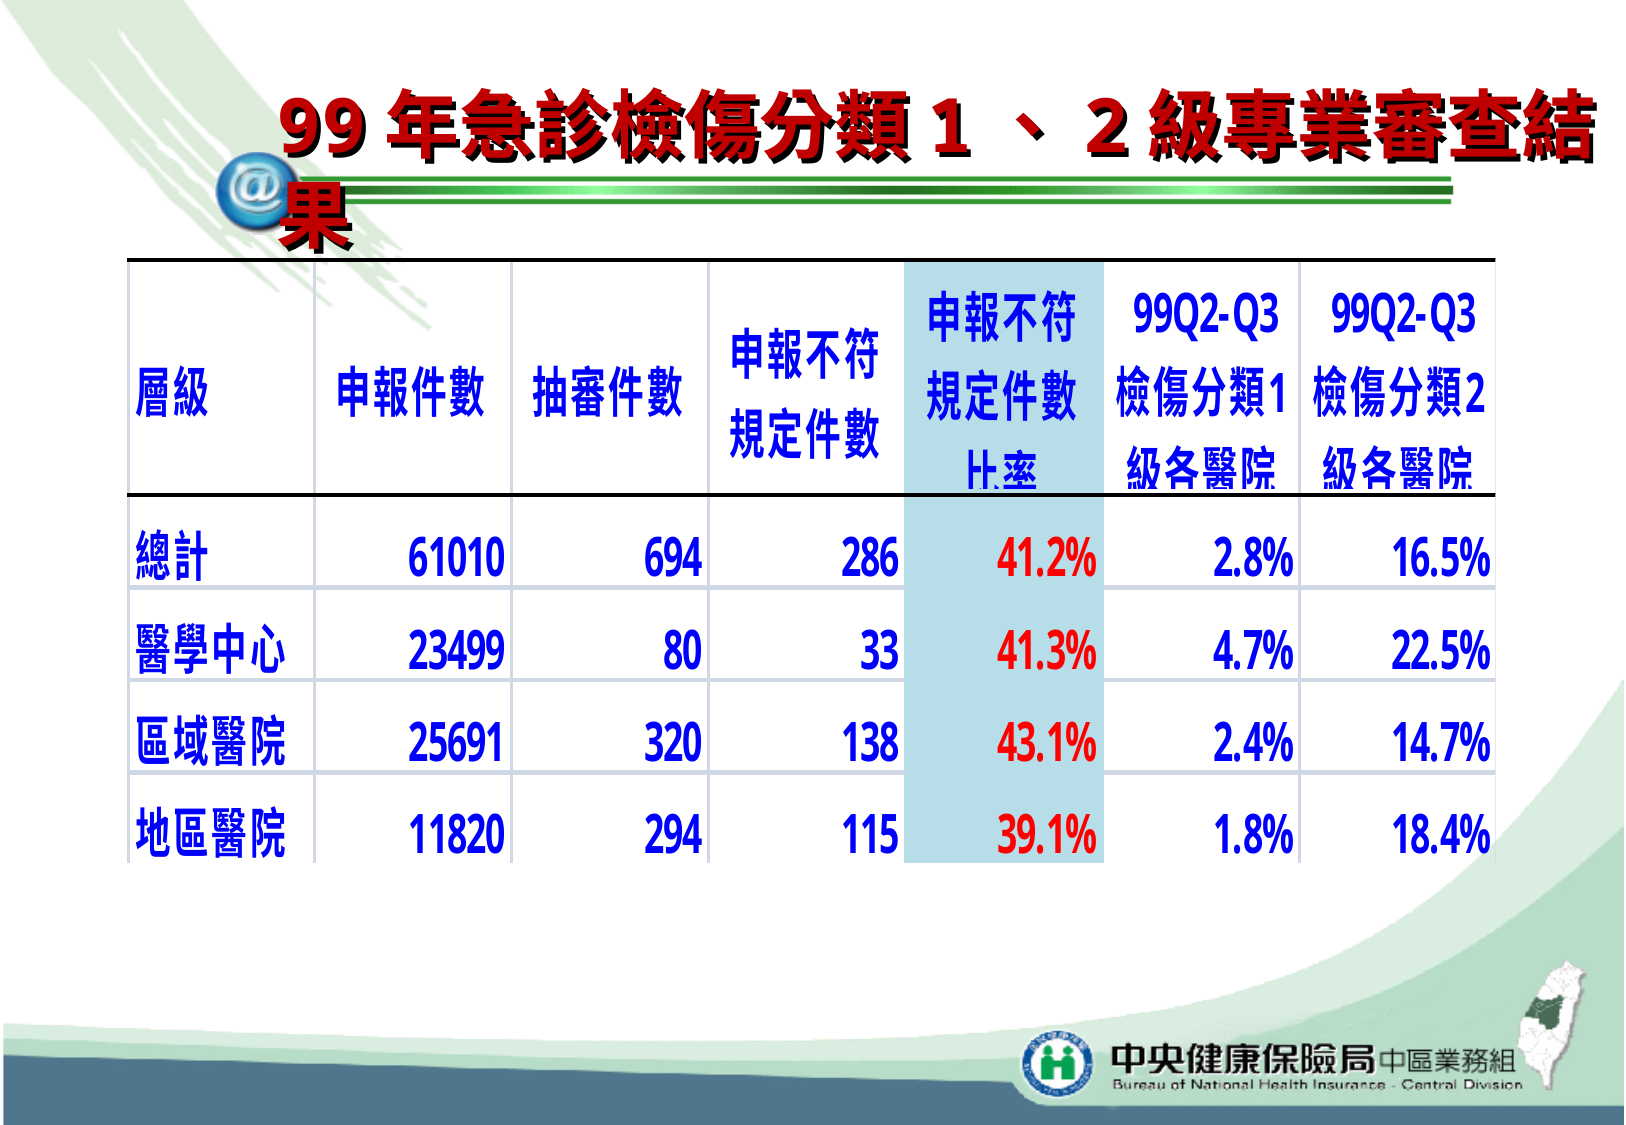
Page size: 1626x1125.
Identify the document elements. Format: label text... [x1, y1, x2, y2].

text_box 99年急診檢傷分類1、2級專業審查結果 [261, 70, 1625, 177]
picture [126, 257, 1499, 868]
